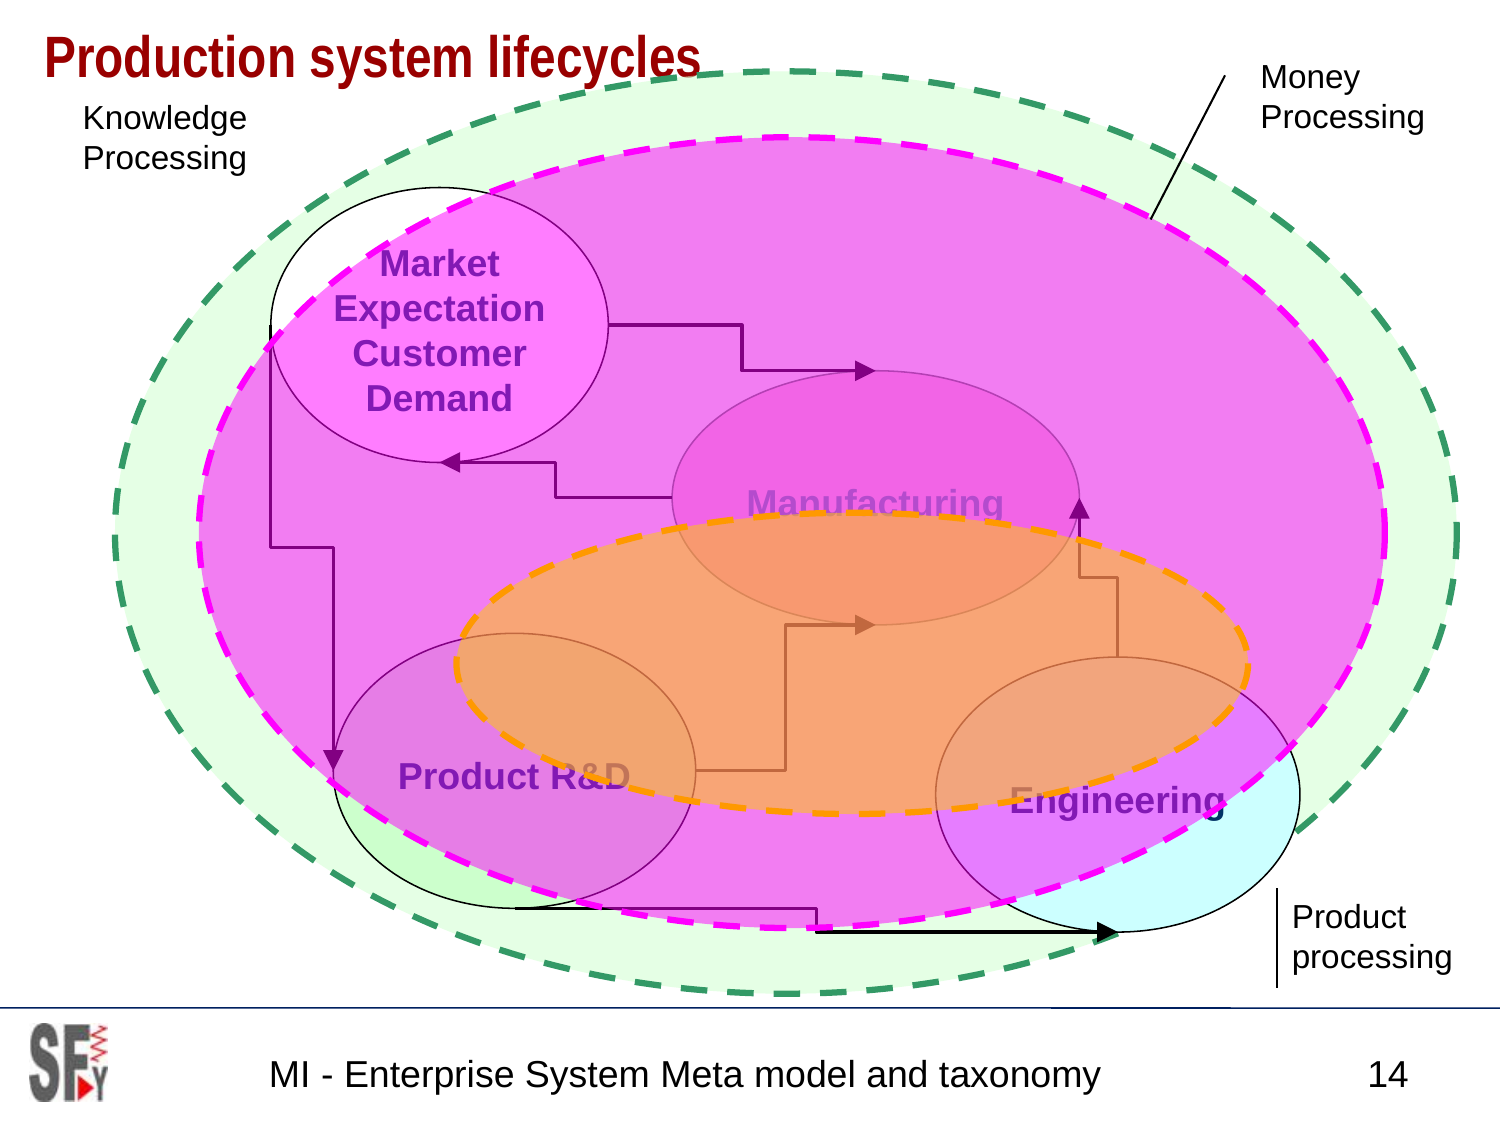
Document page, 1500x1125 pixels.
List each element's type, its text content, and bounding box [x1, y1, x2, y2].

text_box Product processing [1277, 888, 1481, 988]
text_box Engineering [1004, 749, 1300, 933]
text_box Money Processing [1246, 47, 1493, 199]
text_box Product R&D [334, 785, 573, 909]
text_box [114, 71, 1457, 994]
picture [29, 1023, 108, 1102]
title Production system lifecycles [29, 12, 1471, 138]
text_box Market Expectation Customer Demand [270, 187, 487, 341]
slide_number <numéro> [1352, 1034, 1490, 1103]
footer MI - Enterprise System Meta model and taxonomy [253, 1034, 1336, 1103]
text_box Knowledge Processing [19, 88, 262, 197]
